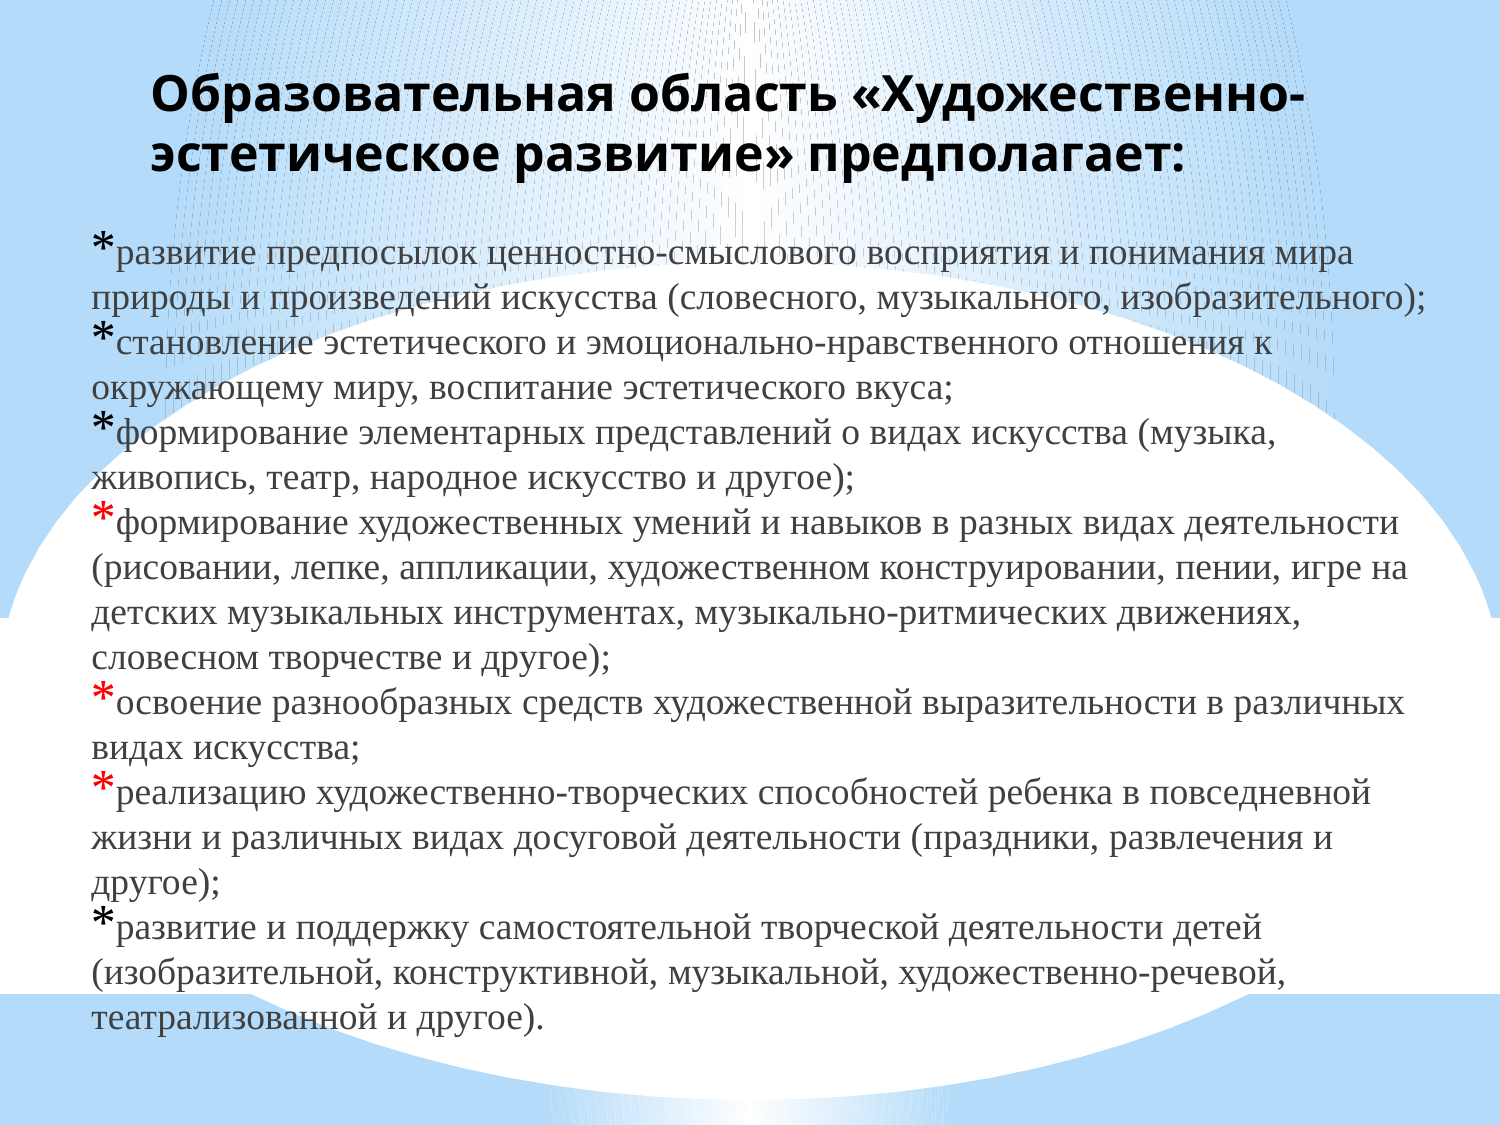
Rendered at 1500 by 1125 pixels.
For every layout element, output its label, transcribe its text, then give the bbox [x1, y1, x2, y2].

title Образовательная область «Художественно-эстетическое развитие» предполагает: [135, 54, 1400, 185]
list развитие предпосылок ценностно-смыслового восприятия и понимания мира природы и произведений искусства (словесного, музыкального, изобразительного); становление эстетического и эмоционально-нравственного отношения к окружающему миру, воспитание эстетического вкуса; формирование элементарных представлений о видах искусства (музыка, живопись, театр, народное искусство и другое); формирование художественных умений и навыков в разных видах деятельности (рисовании, лепке, аппликации, художественном конструировании, пении, игре на детских музыкальных инструментах, музыкально-ритмических движениях, словесном творчестве и другое); освоение разнообразных средств художественной выразительности в различных видах искусства; реализацию художественно-творческих способностей ребенка в повседневной жизни и различных видах досуговой деятельности (праздники, развлечения и другое); развитие и поддержку самостоятельной творческой деятельности детей (изобразительной, конструктивной, музыкальной, художественно-речевой, театрализованной и другое). [76, 219, 1447, 1071]
